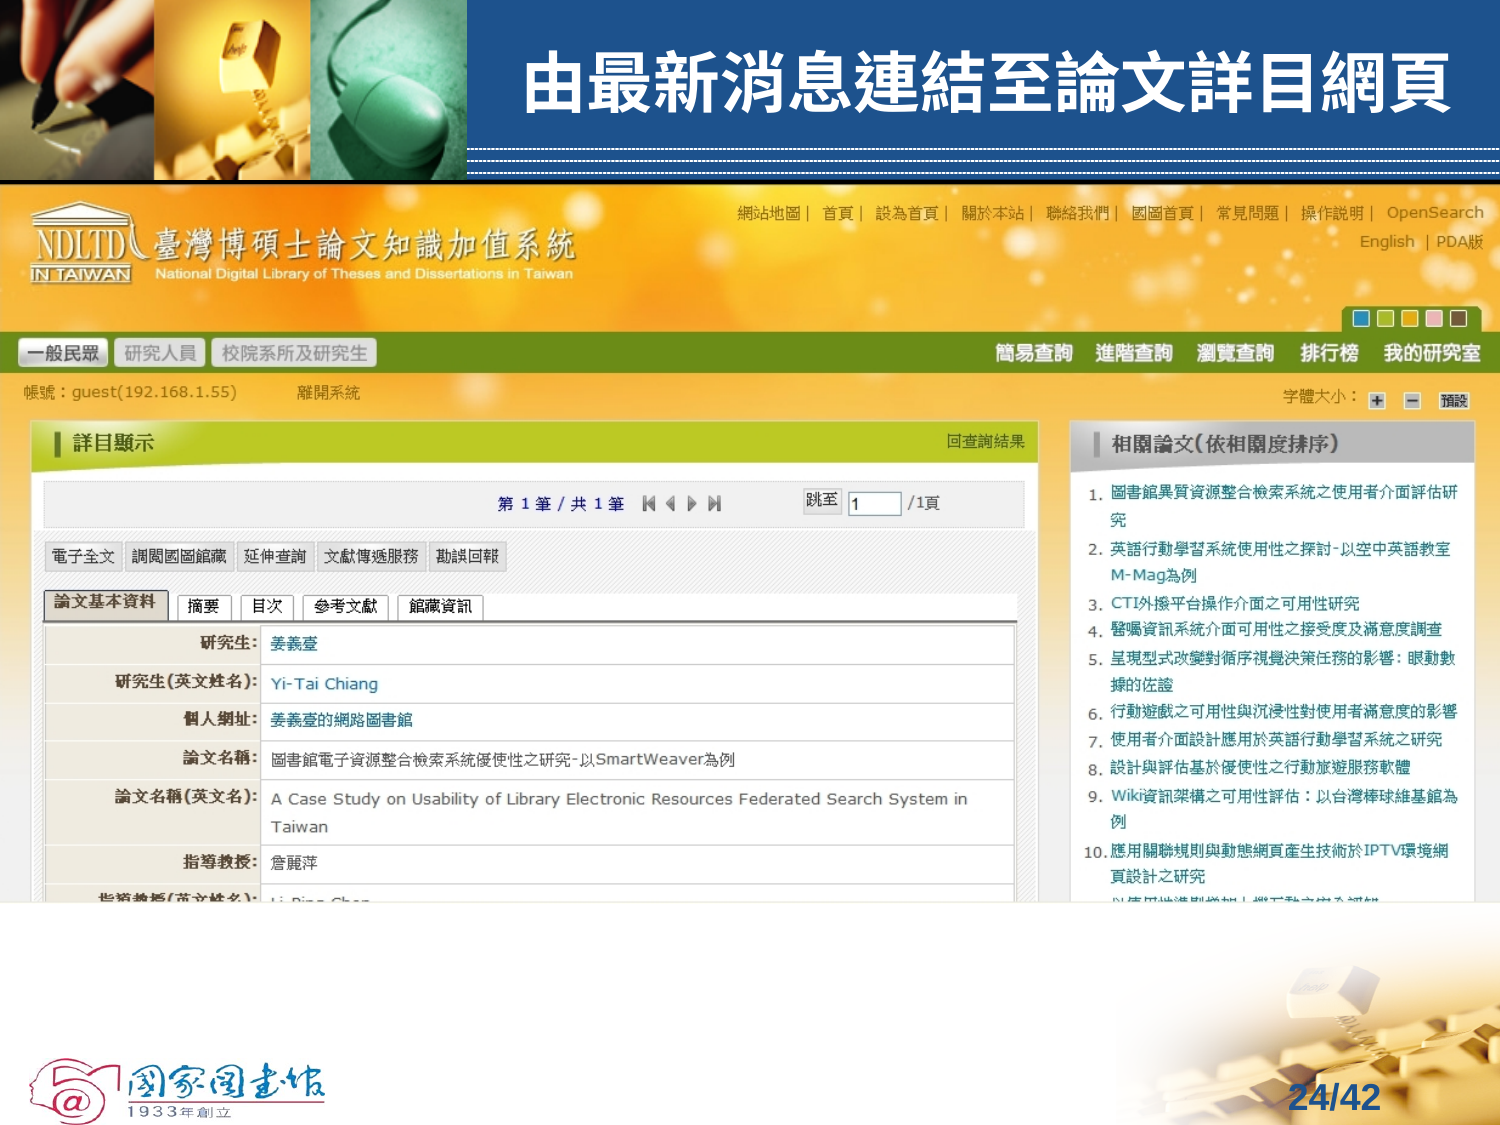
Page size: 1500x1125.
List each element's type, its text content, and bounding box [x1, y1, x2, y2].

picture [0, 184, 1500, 904]
picture [29, 1058, 325, 1125]
title 由最新消息連結至論文詳目網頁 [469, 24, 1470, 138]
